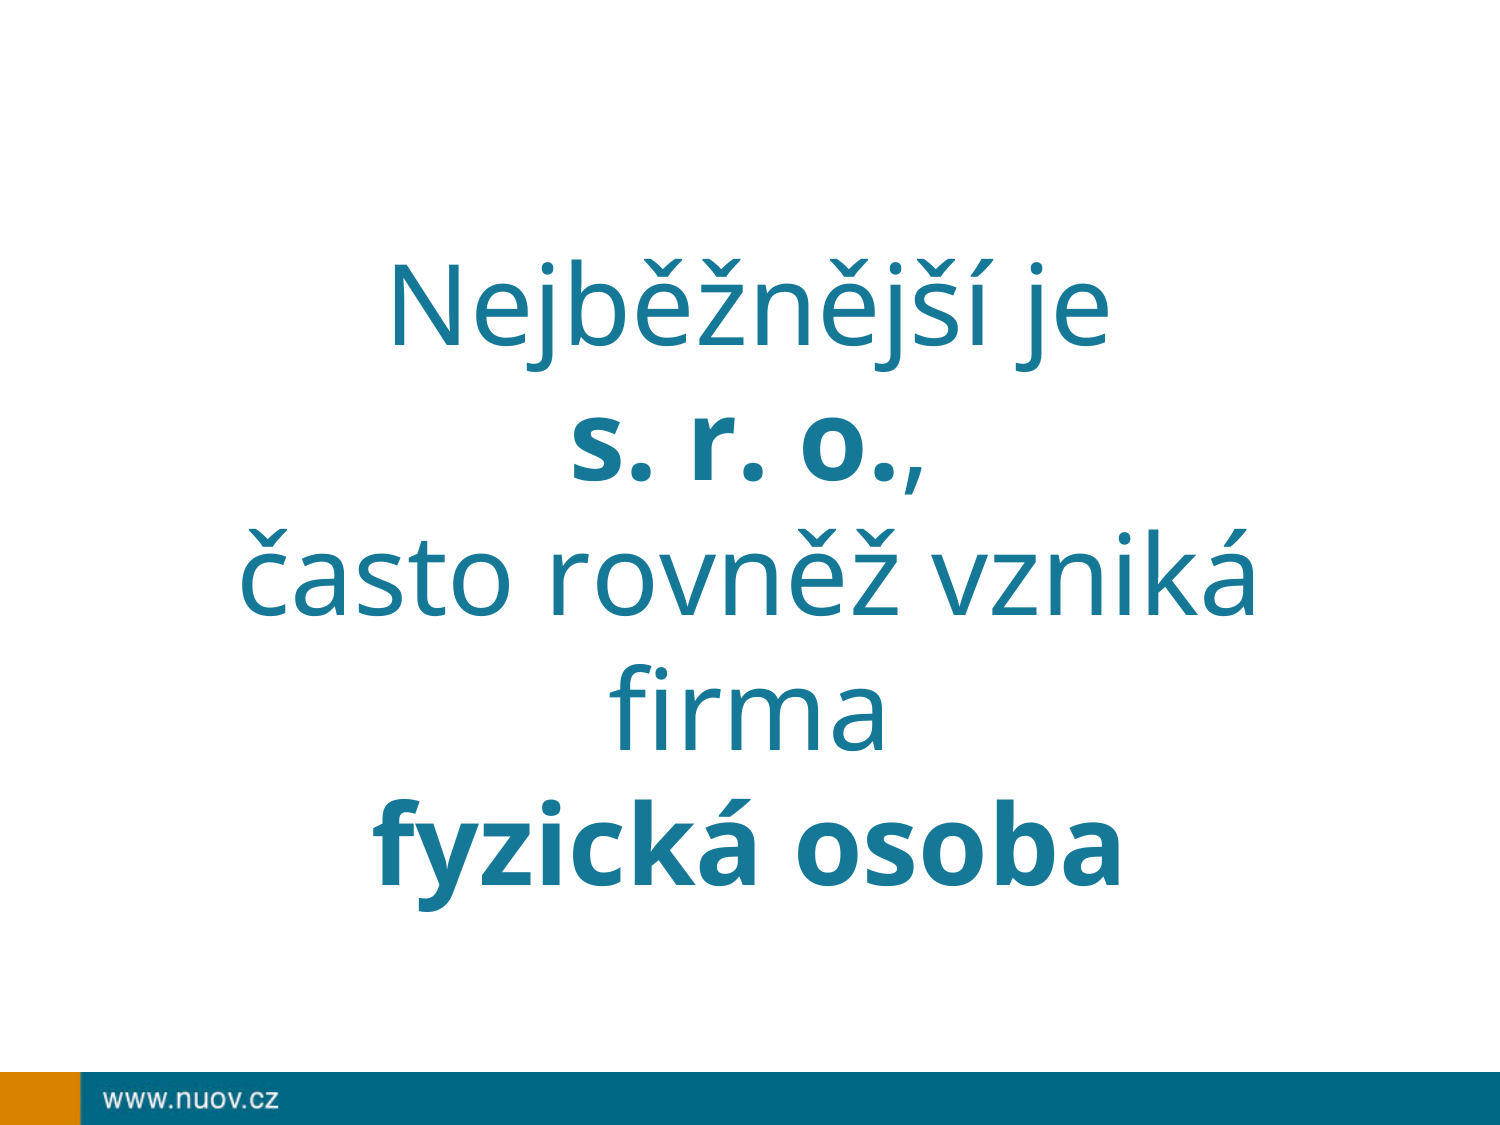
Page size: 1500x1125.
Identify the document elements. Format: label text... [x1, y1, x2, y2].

text_box Nejběžnější je s. r. o., často rovněž vzniká firma fyzická osoba [75, 224, 1426, 916]
text_box [0, 1072, 1500, 1125]
